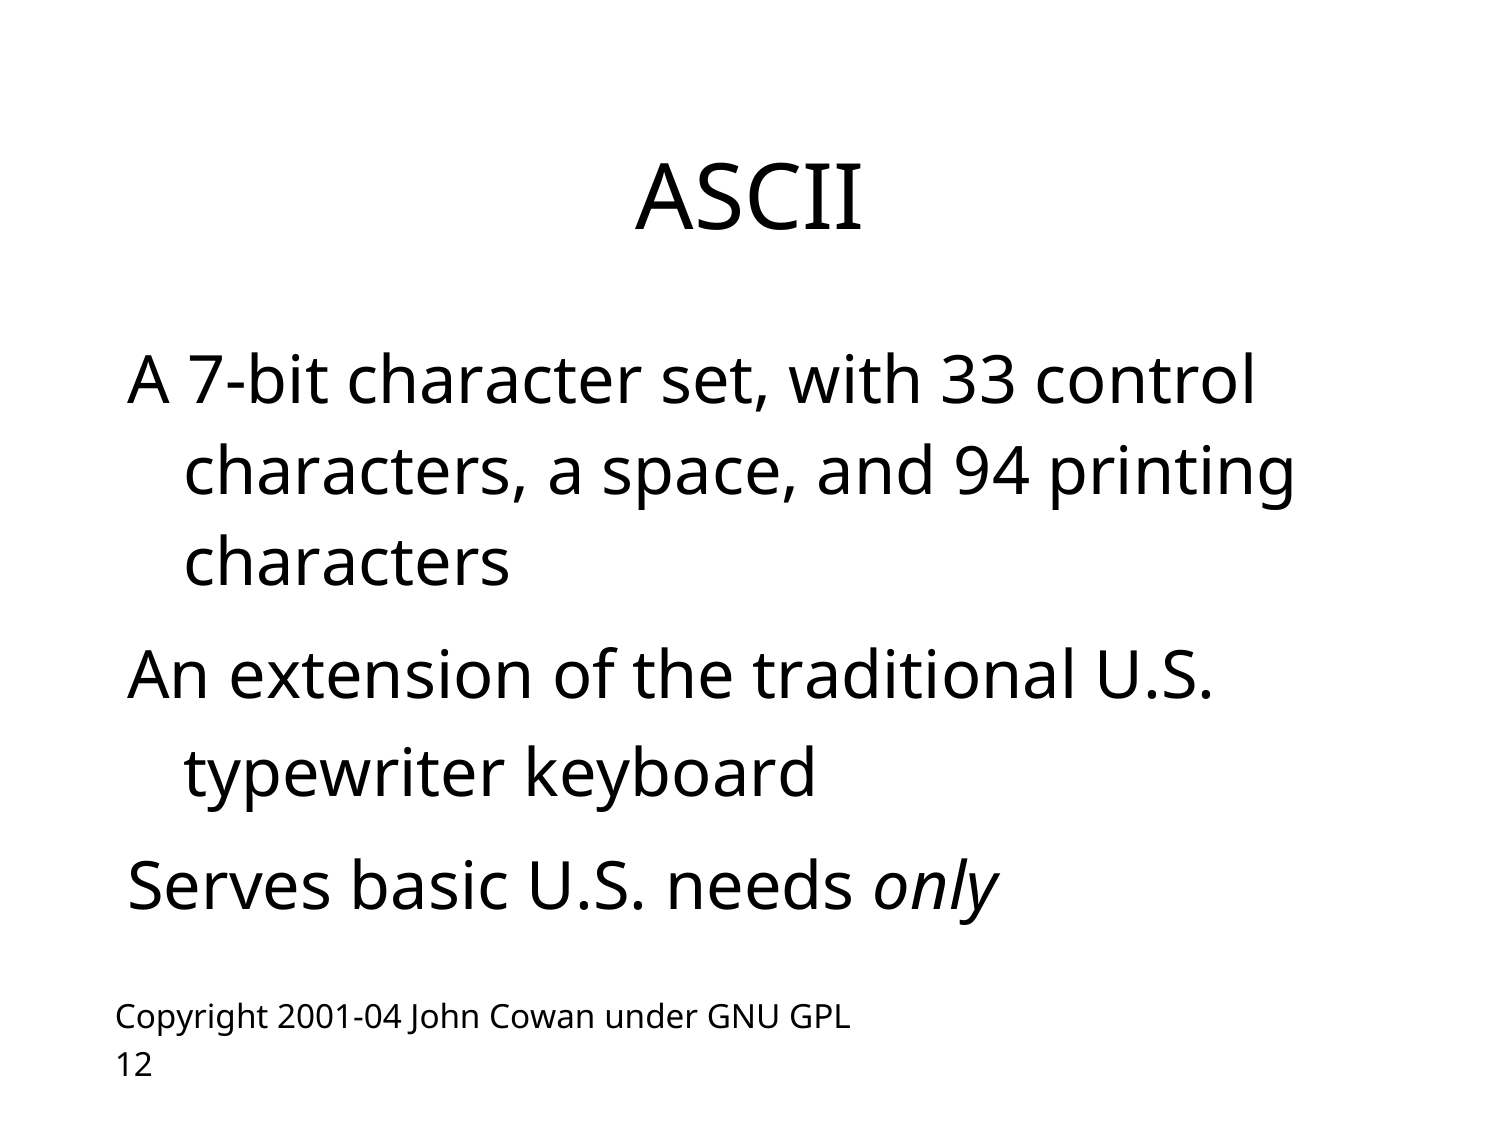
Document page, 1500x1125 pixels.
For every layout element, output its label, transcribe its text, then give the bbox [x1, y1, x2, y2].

title ASCII [112, 99, 1388, 288]
list A 7-bit character set, with 33 control characters, a space, and 94 printing characters An extension of the traditional U.S. typewriter keyboard Serves basic U.S. needs only [112, 324, 1388, 1000]
